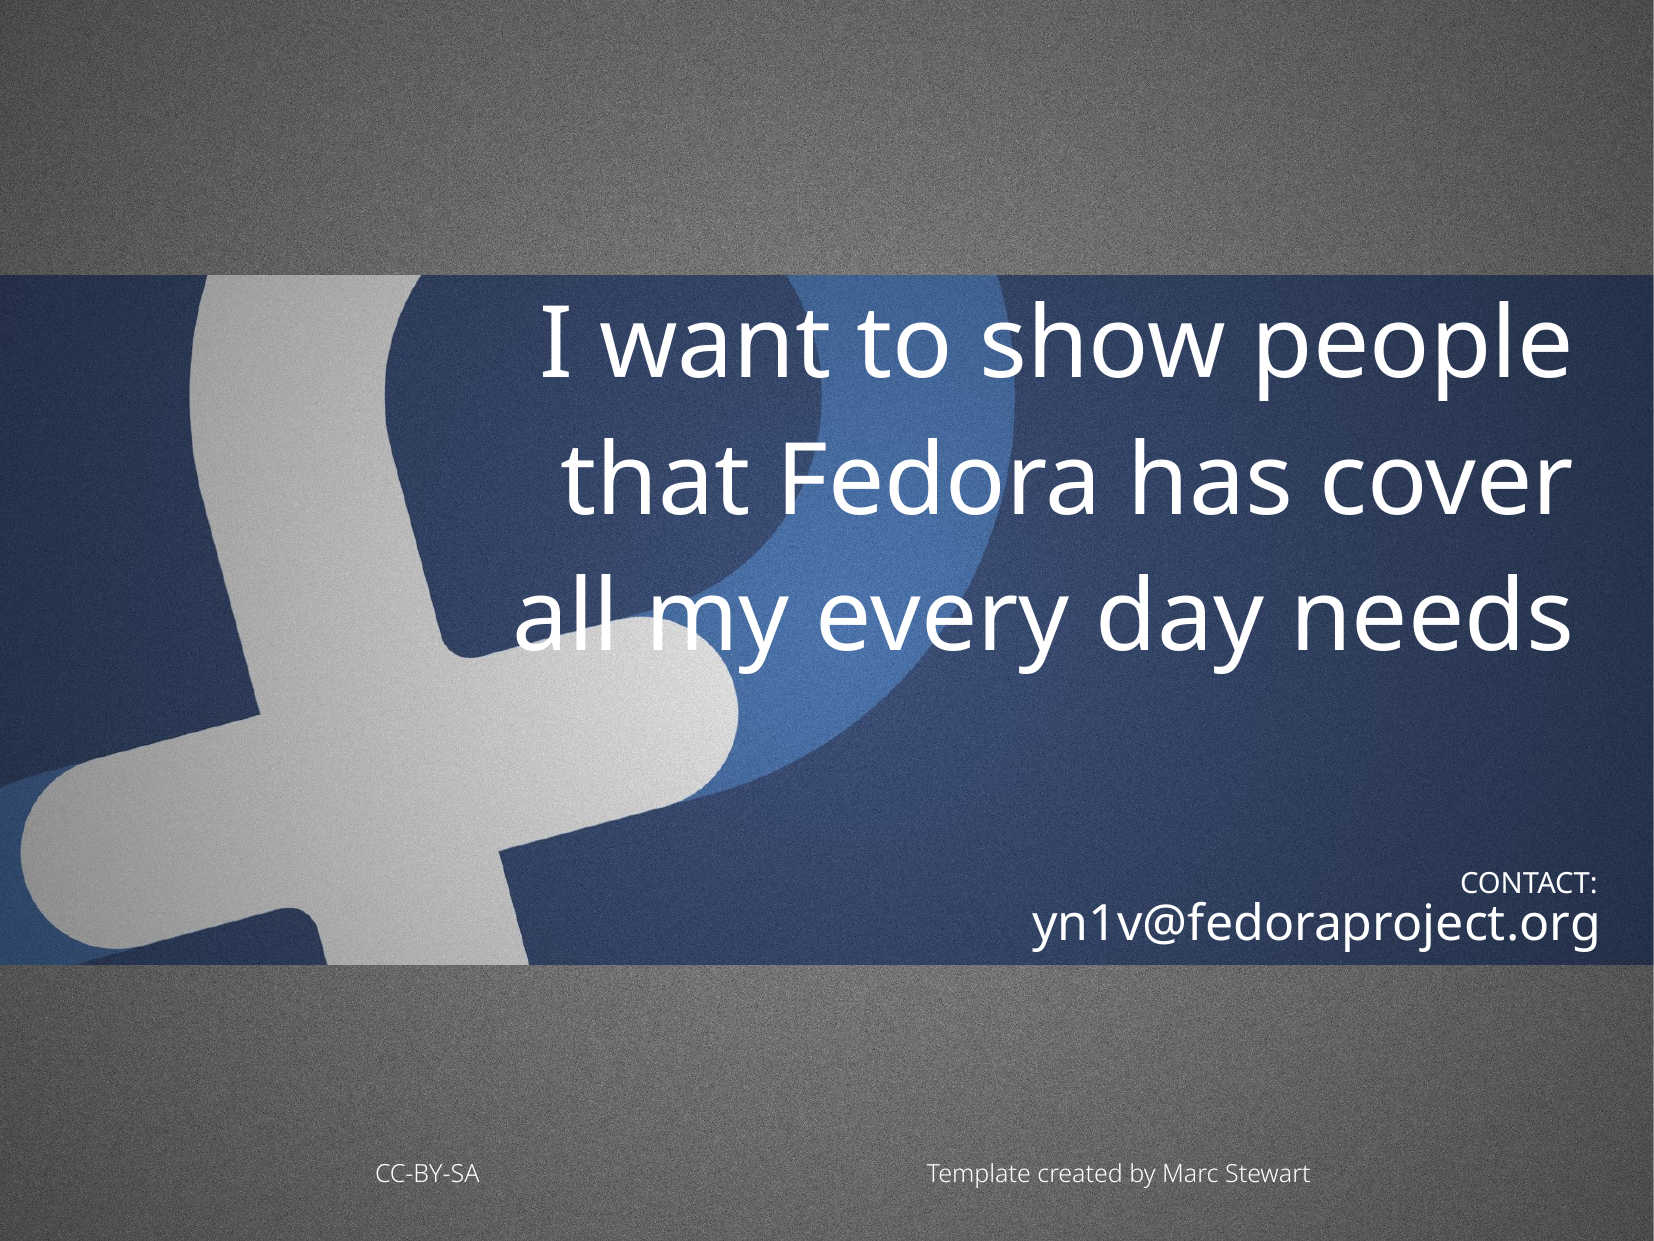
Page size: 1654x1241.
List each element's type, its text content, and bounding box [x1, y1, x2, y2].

text_box CC-BY-SA Template created by Marc Stewart [75, 1126, 1613, 1197]
title I want to show people that Fedora has cover all my every day needs [0, 300, 1576, 650]
text_box CONTACT: [77, 854, 1613, 904]
picture [0, 0, 1654, 1241]
text_box yn1v@fedoraproject.org [80, 879, 1616, 953]
